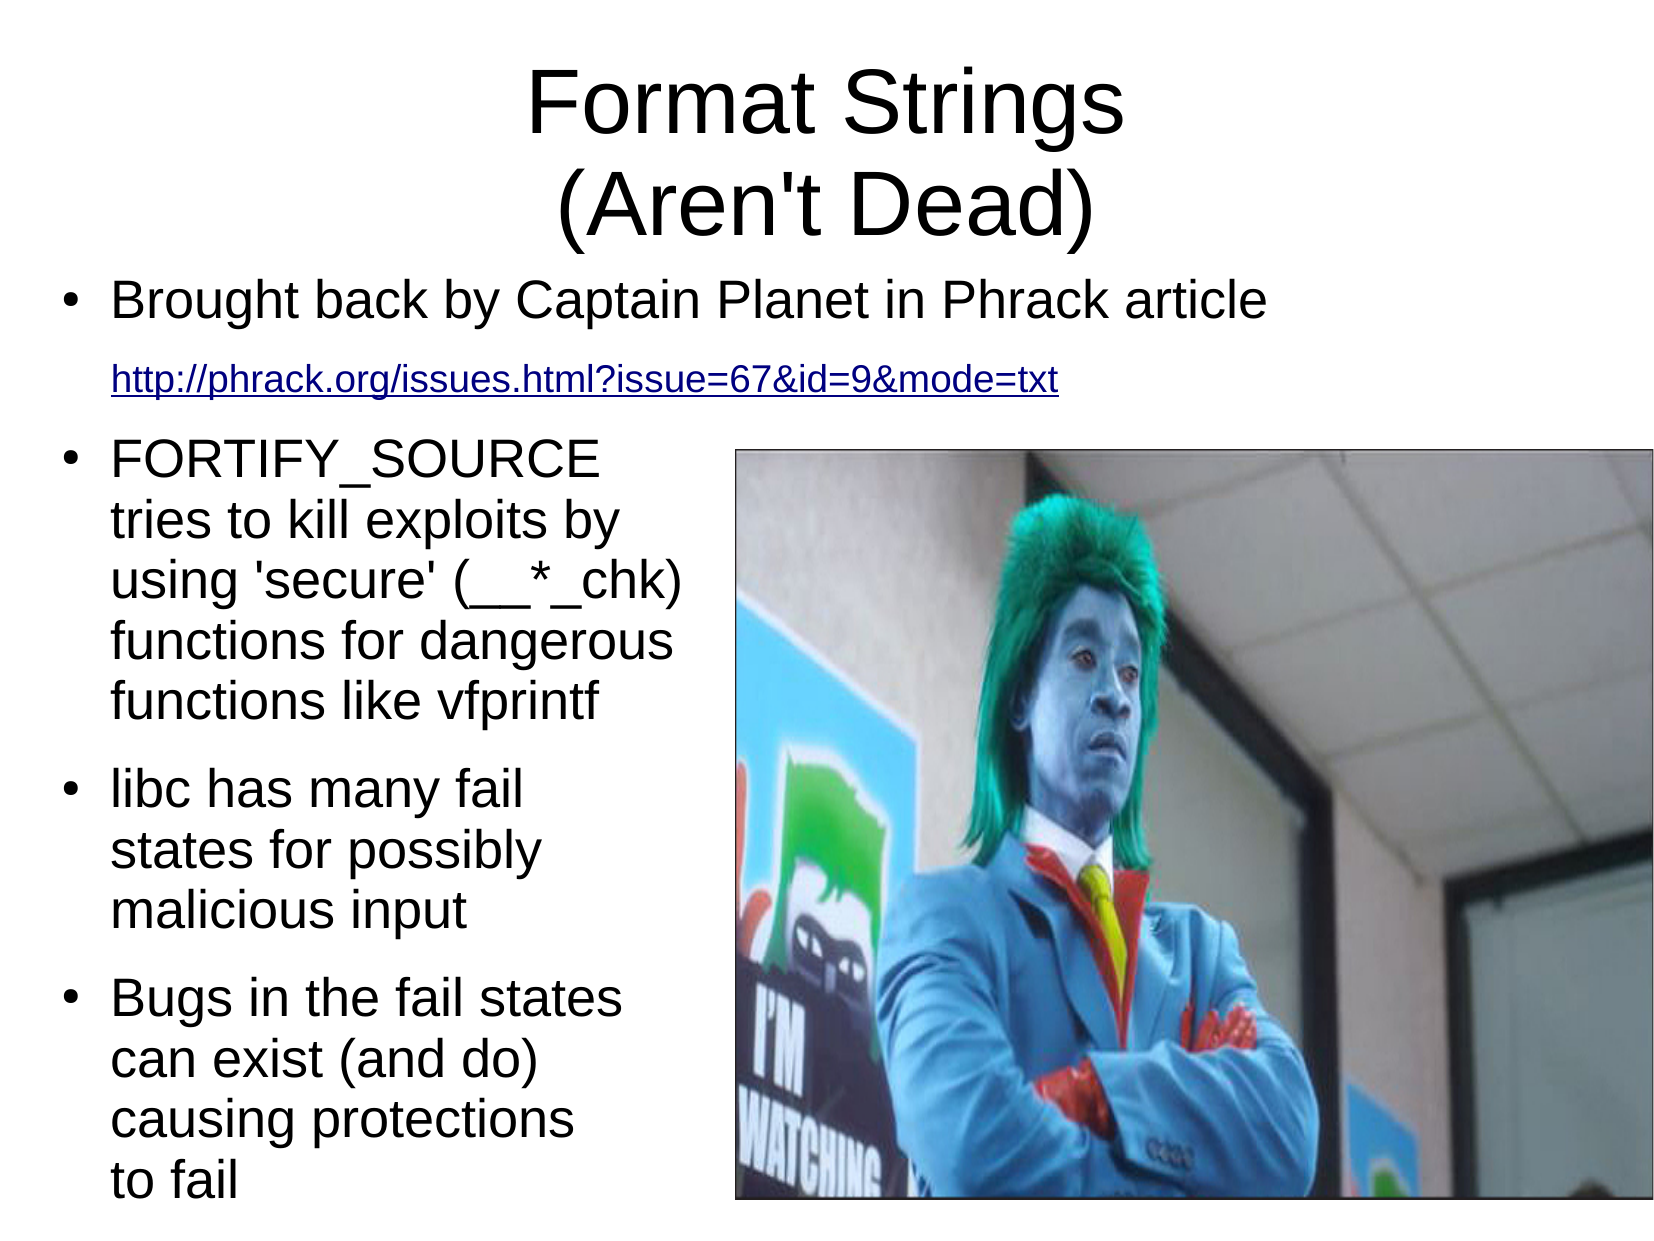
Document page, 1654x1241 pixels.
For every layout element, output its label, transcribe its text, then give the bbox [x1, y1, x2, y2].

list Brought back by Captain Planet in Phrack article http://phrack.org/issues.html?issue=67&id=9&mode=txt FORTIFY_SOURCE tries to kill exploits by using 'secure' (__*_chk) functions for dangerous functions like vfprintf libc has many fail states for possibly malicious input Bugs in the fail states can exist (and do) causing protections to fail [45, 270, 1538, 1216]
picture [735, 449, 1654, 1201]
title Format Strings (Aren't Dead) [82, 49, 1571, 257]
